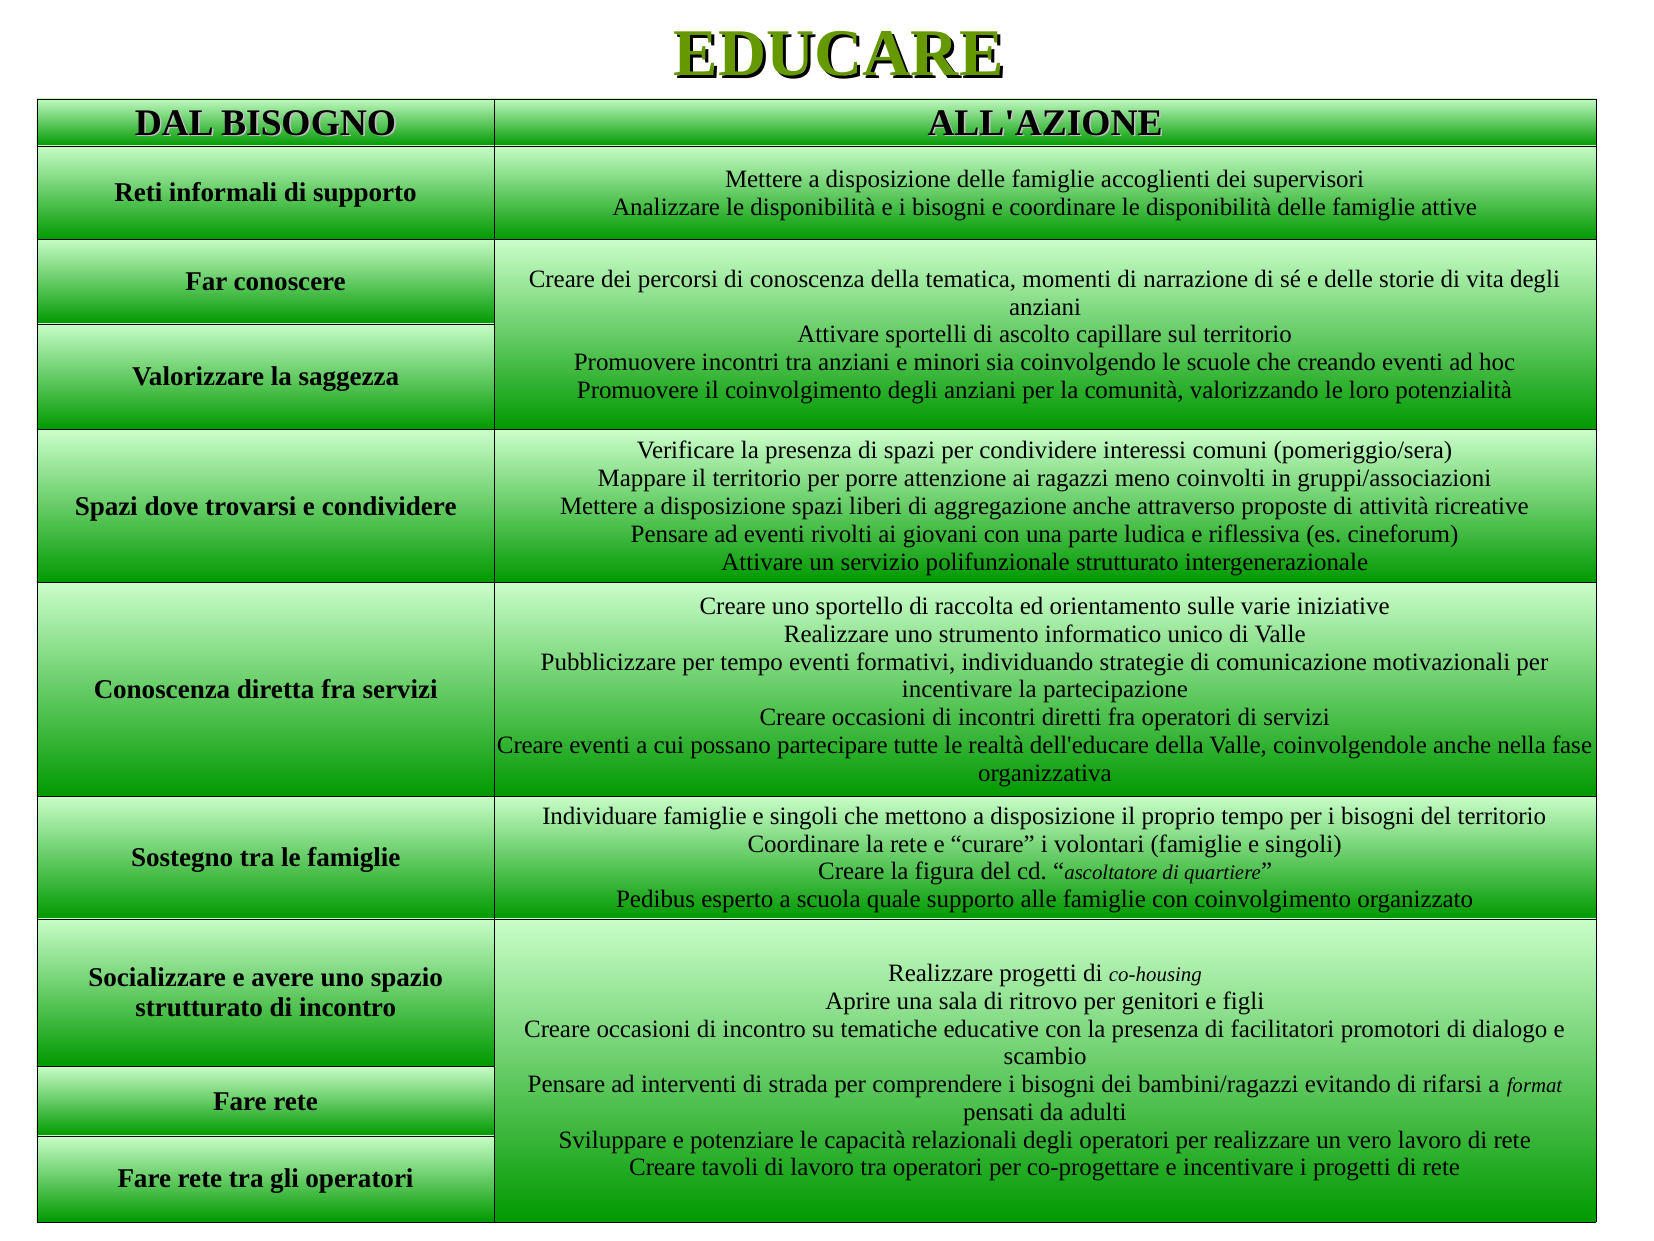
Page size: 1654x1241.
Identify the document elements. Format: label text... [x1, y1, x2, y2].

table_cell Socializzare e avere uno spazio strutturato di incontro [38, 920, 494, 1066]
table_header ALL'AZIONE [495, 100, 1596, 146]
table_cell Conoscenza diretta fra servizi [38, 583, 494, 796]
table_cell Sostegno tra le famiglie [38, 797, 494, 919]
table_cell Creare dei percorsi di conoscenza della tematica, momenti di narrazione di sé e delle storie di vita degli anziani Attivare sportelli di ascolto capillare sul territorio Promuovere incontri tra anziani e minori sia coinvolgendo le scuole che creando eventi ad hoc Promuovere il coinvolgimento degli anziani per la comunità, valorizzando le loro potenzialità [495, 240, 1596, 429]
table_cell Reti informali di supporto [38, 147, 494, 239]
table_cell Fare rete tra gli operatori [38, 1137, 494, 1222]
table_cell Creare uno sportello di raccolta ed orientamento sulle varie iniziative Realizzare uno strumento informatico unico di Valle Pubblicizzare per tempo eventi formativi, individuando strategie di comunicazione motivazionali per incentivare la partecipazione Creare occasioni di incontri diretti fra operatori di servizi Creare eventi a cui possano partecipare tutte le realtà dell'educare della Valle, coinvolgendole anche nella fase organizzativa [495, 583, 1596, 796]
table_cell Far conoscere [38, 240, 494, 324]
table_cell Verificare la presenza di spazi per condividere interessi comuni (pomeriggio/sera) Mappare il territorio per porre attenzione ai ragazzi meno coinvolti in gruppi/associazioni Mettere a disposizione spazi liberi di aggregazione anche attraverso proposte di attività ricreative Pensare ad eventi rivolti ai giovani con una parte ludica e riflessiva (es. cineforum) Attivare un servizio polifunzionale strutturato intergenerazionale [495, 430, 1596, 582]
table_cell Realizzare progetti di co-housing Aprire una sala di ritrovo per genitori e figli Creare occasioni di incontro su tematiche educative con la presenza di facilitatori promotori di dialogo e scambio Pensare ad interventi di strada per comprendere i bisogni dei bambini/ragazzi evitando di rifarsi a format pensati da adulti Sviluppare e potenziare le capacità relazionali degli operatori per realizzare un vero lavoro di rete Creare tavoli di lavoro tra operatori per co-progettare e incentivare i progetti di rete [495, 920, 1596, 1222]
table_cell Spazi dove trovarsi e condividere [38, 430, 494, 582]
table_header DAL BISOGNO [38, 100, 494, 146]
table_cell Individuare famiglie e singoli che mettono a disposizione il proprio tempo per i bisogni del territorio Coordinare la rete e “curare” i volontari (famiglie e singoli) Creare la figura del cd. “ascoltatore di quartiere” Pedibus esperto a scuola quale supporto alle famiglie con coinvolgimento organizzato [495, 797, 1596, 919]
table_cell Mettere a disposizione delle famiglie accoglienti dei supervisori Analizzare le disponibilità e i bisogni e coordinare le disponibilità delle famiglie attive [495, 147, 1596, 239]
table_cell Fare rete [38, 1067, 494, 1136]
title EDUCARE [94, 0, 1583, 99]
table_cell Valorizzare la saggezza [38, 325, 494, 429]
